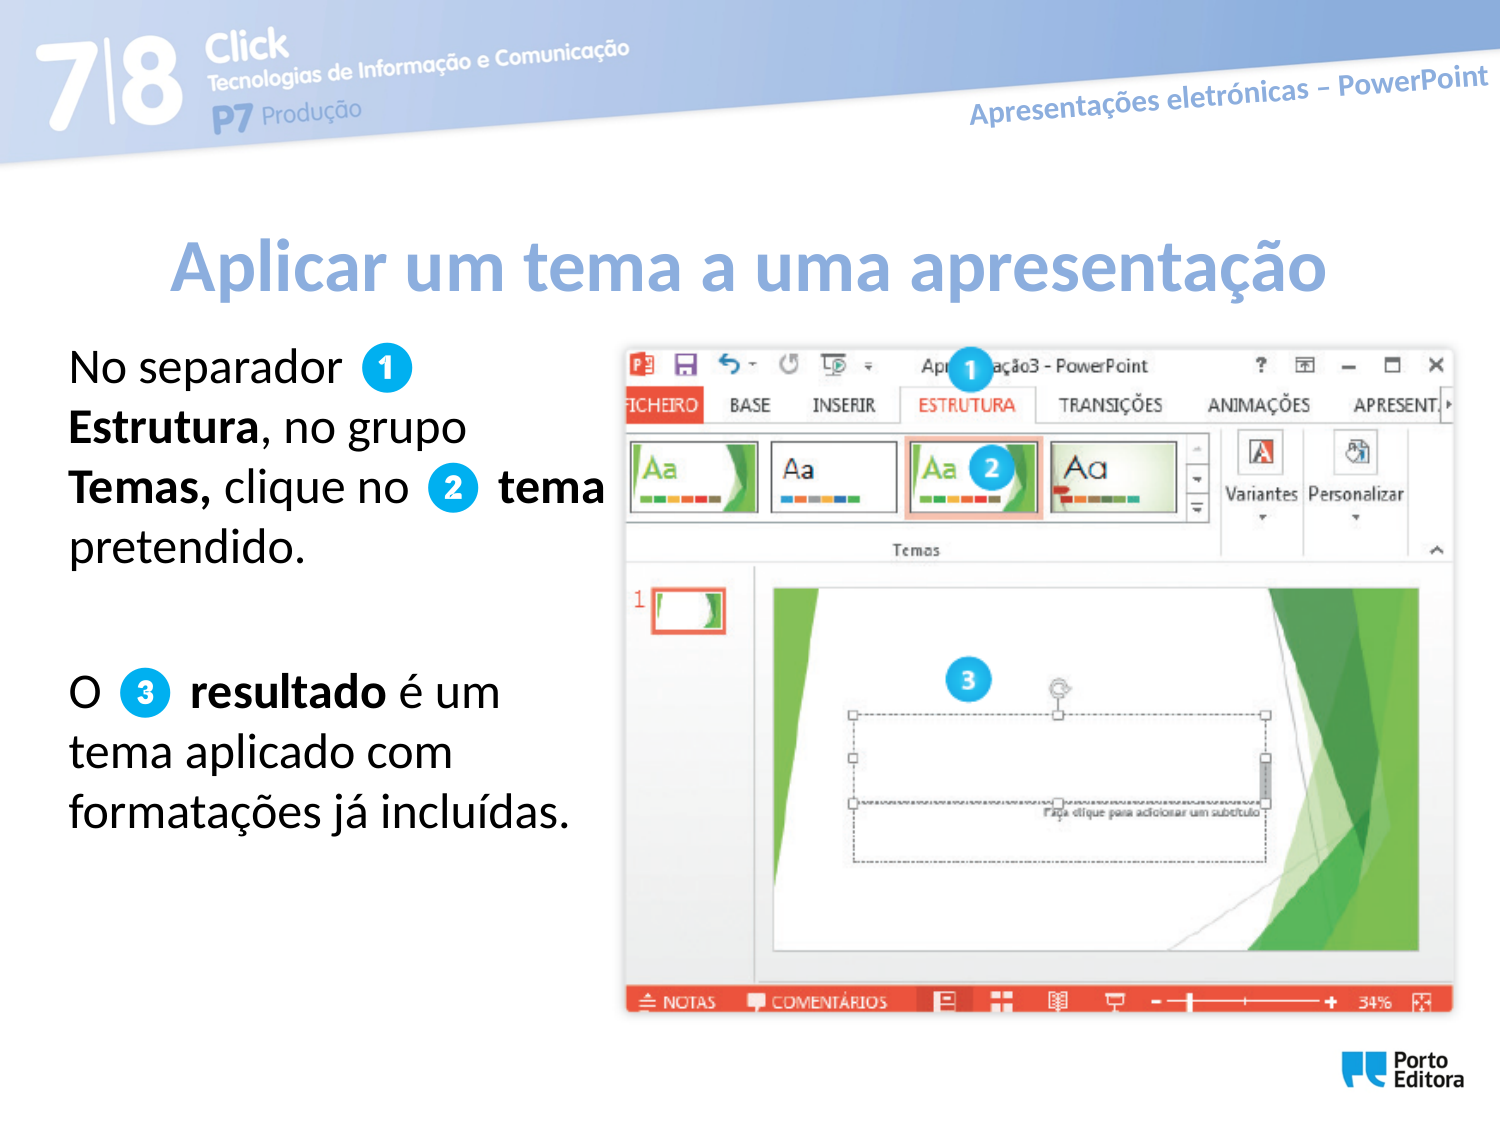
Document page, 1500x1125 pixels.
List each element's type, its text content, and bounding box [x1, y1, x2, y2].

text_box No separador ❶ Estrutura, no grupo Temas, clique no ❷ tema pretendido. O ❸ resultado é um tema aplicado com formatações já incluídas. [53, 326, 626, 852]
text_box Aplicar um tema a uma apresentação [23, 218, 1477, 316]
picture [0, 0, 1500, 1125]
text_box Apresentações eletrónicas – PowerPoint [952, 48, 1500, 192]
